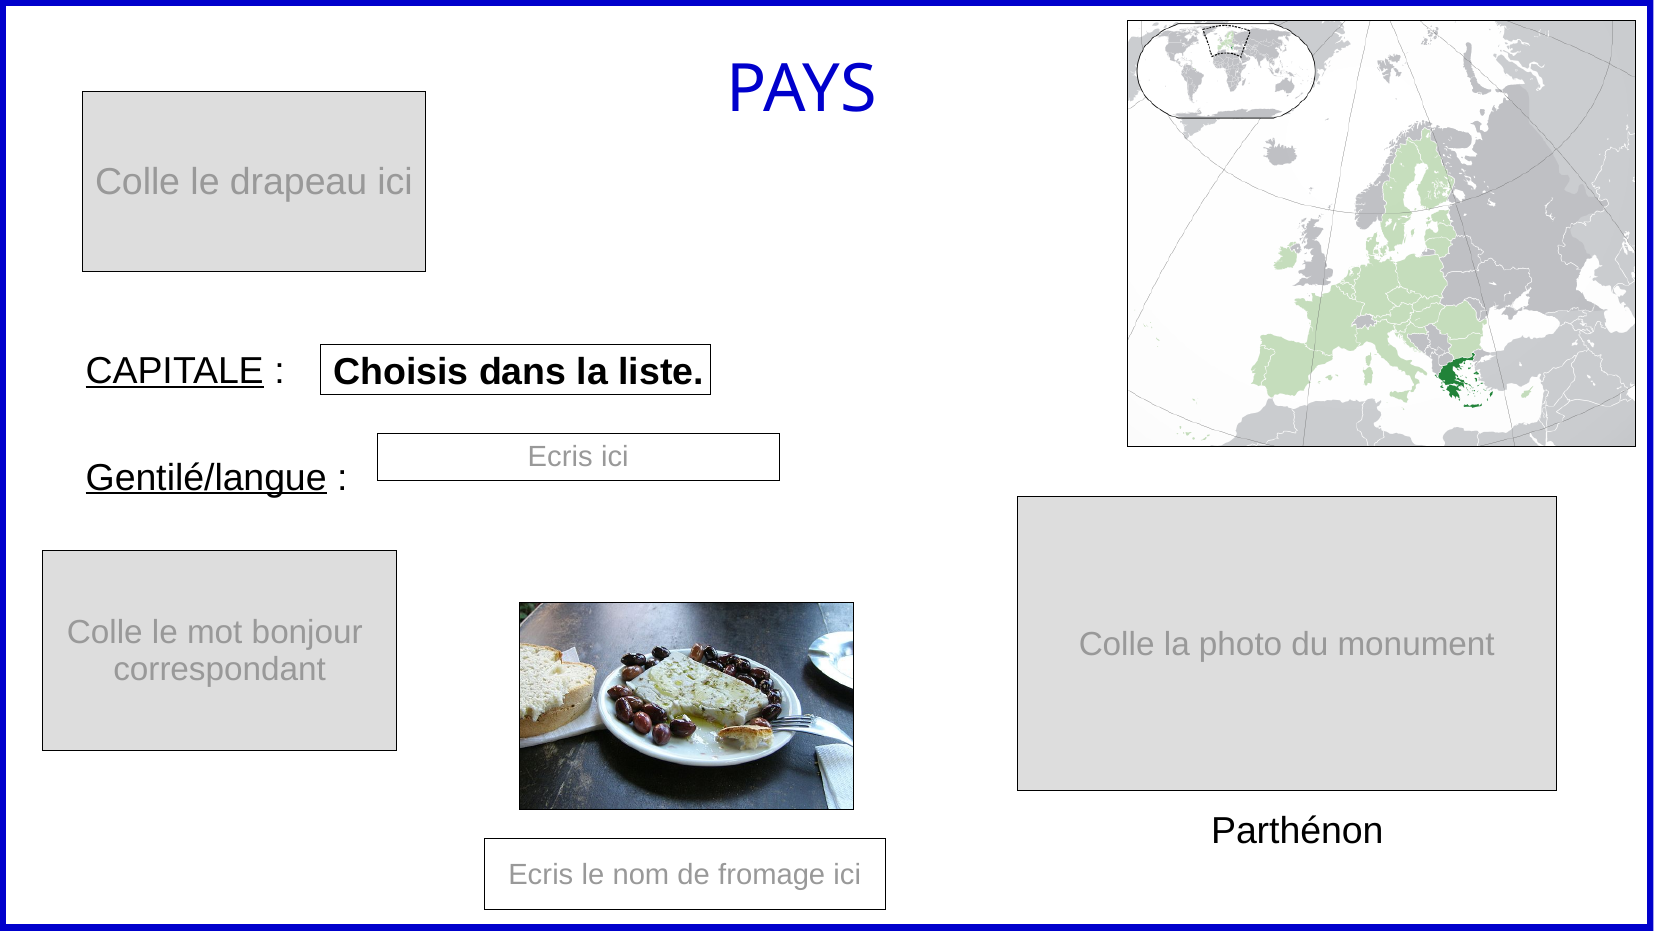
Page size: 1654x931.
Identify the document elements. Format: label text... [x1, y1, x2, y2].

picture [519, 602, 854, 810]
text_box Colle le mot bonjour correspondant [42, 550, 397, 751]
text_box Gentilé/langue : [70, 448, 367, 506]
text_box Ecris le nom de fromage ici [484, 838, 886, 910]
text_box Colle la photo du monument [1017, 496, 1557, 791]
text_box Parthénon [1196, 801, 1409, 859]
picture [1127, 20, 1636, 447]
text_box Ecris ici [377, 433, 780, 481]
text_box PAYS [712, 32, 902, 126]
text_box CAPITALE : [70, 342, 308, 400]
text_box Colle le drapeau ici [82, 91, 426, 272]
